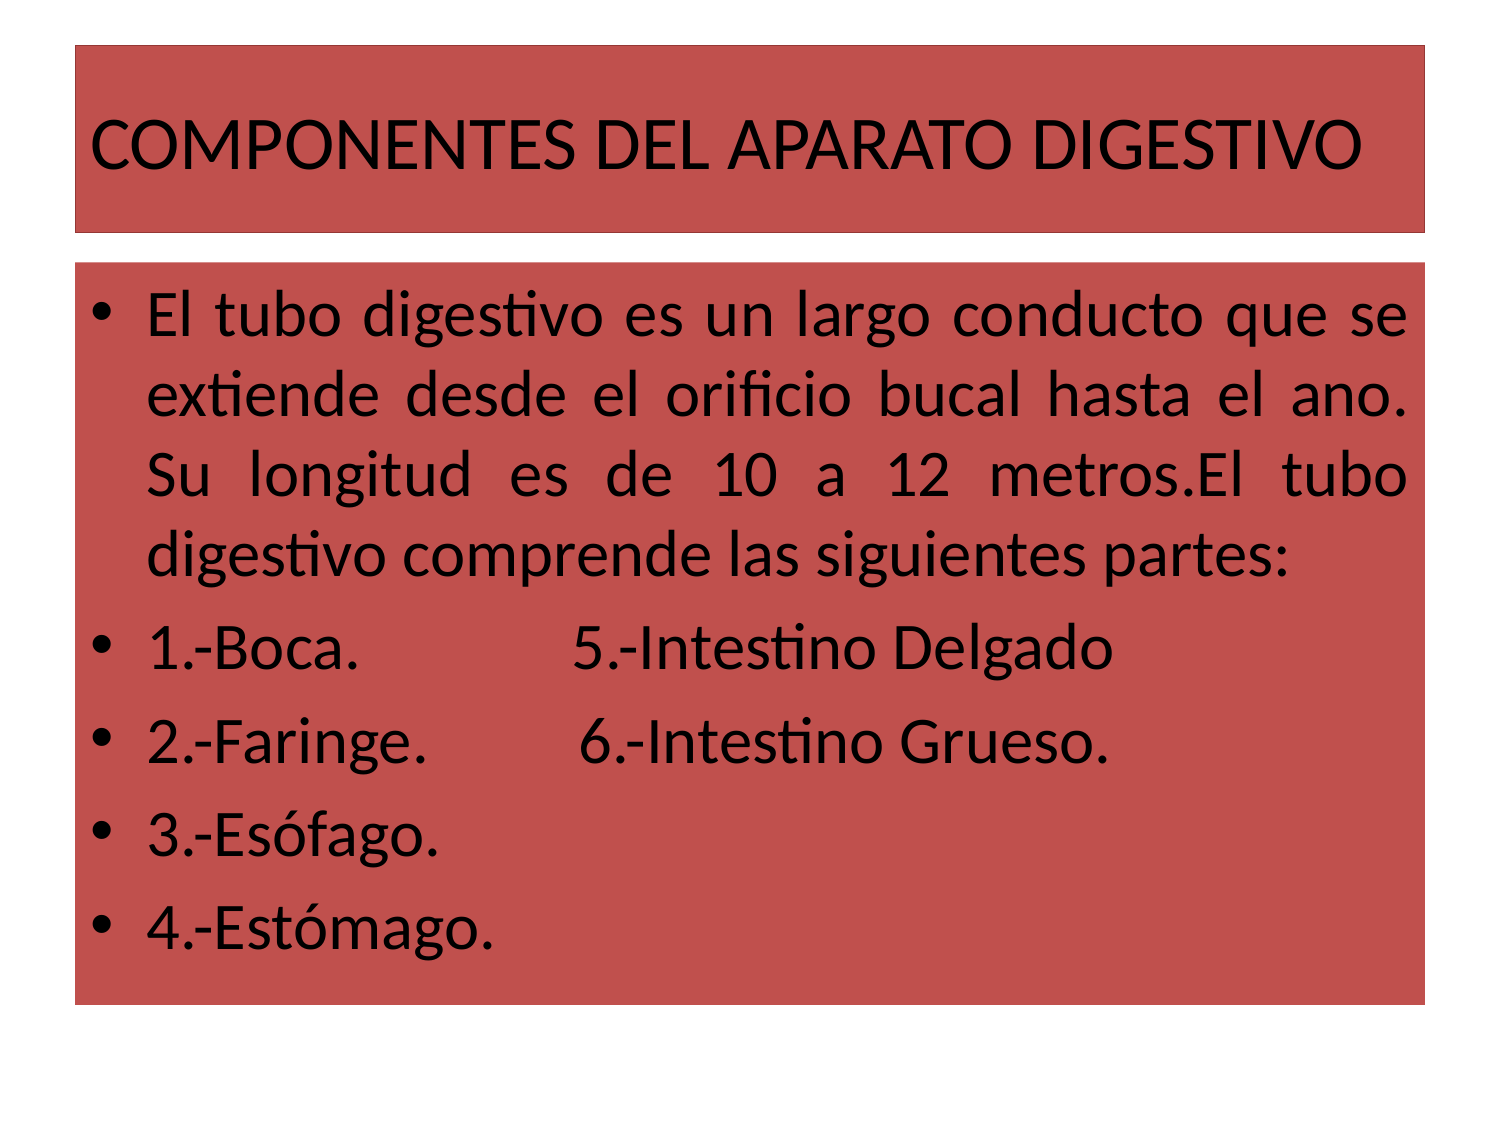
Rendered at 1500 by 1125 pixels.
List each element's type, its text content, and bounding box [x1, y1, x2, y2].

list El tubo digestivo es un largo conducto que se extiende desde el orificio bucal hasta el ano. Su longitud es de 10 a 12 metros.El tubo digestivo comprende las siguientes partes: 1.-Boca. 5.-Intestino Delgado 2.-Faringe. 6.-Intestino Grueso. 3.-Esófago. 4.-Estómago. [75, 262, 1425, 1005]
title COMPONENTES DEL APARATO DIGESTIVO [75, 45, 1425, 233]
